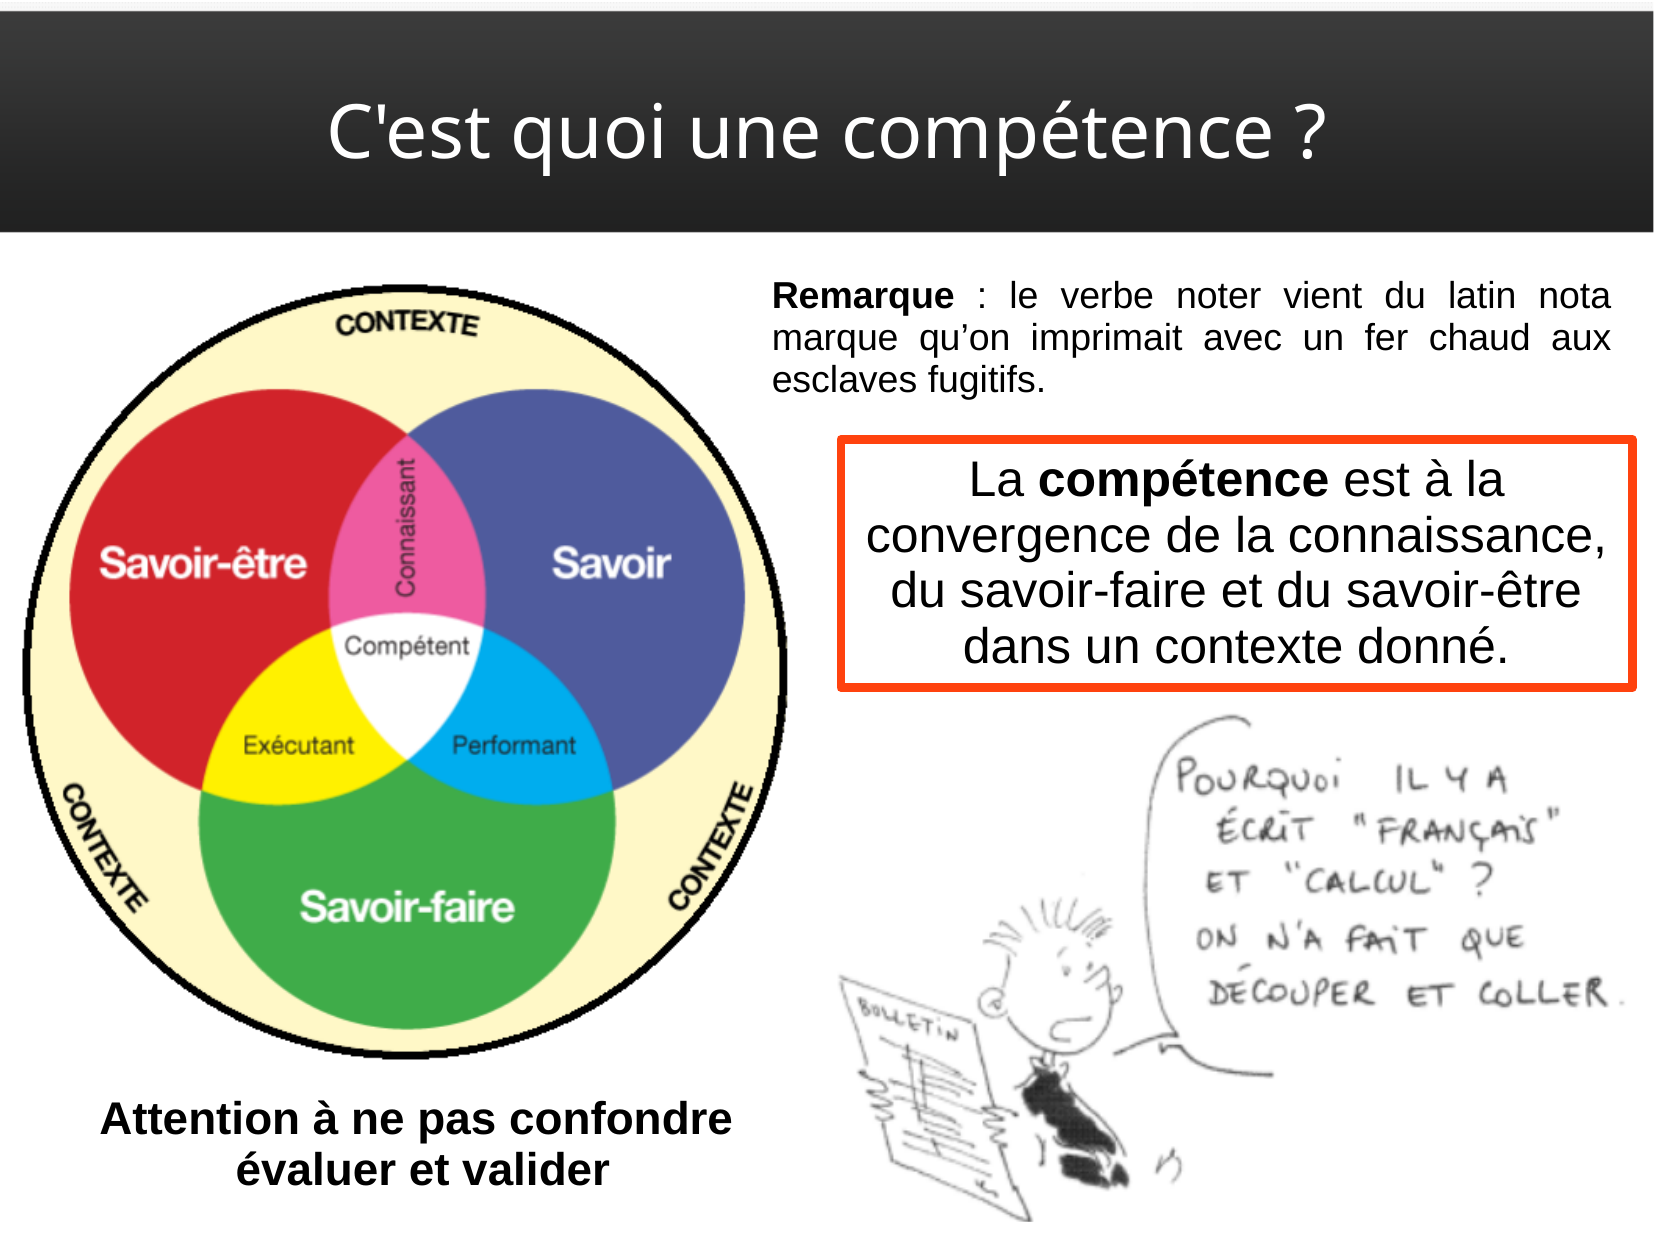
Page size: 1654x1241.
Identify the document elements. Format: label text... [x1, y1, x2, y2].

picture [0, 175, 1654, 245]
picture [823, 711, 1633, 1222]
text_box Attention à ne pas confondre évaluer et valider [41, 1085, 805, 1206]
text_box Remarque : le verbe noter vient du latin nota marque qu’on imprimait avec un fer chaud aux esclaves fugitifs. [757, 266, 1627, 410]
picture [0, 2, 1654, 70]
text_box C'est quoi une compétence ? [0, 70, 1654, 175]
picture [4, 280, 800, 1066]
text_box La compétence est à la convergence de la connaissance, du savoir-faire et du savoir-être dans un contexte donné. [840, 439, 1633, 688]
